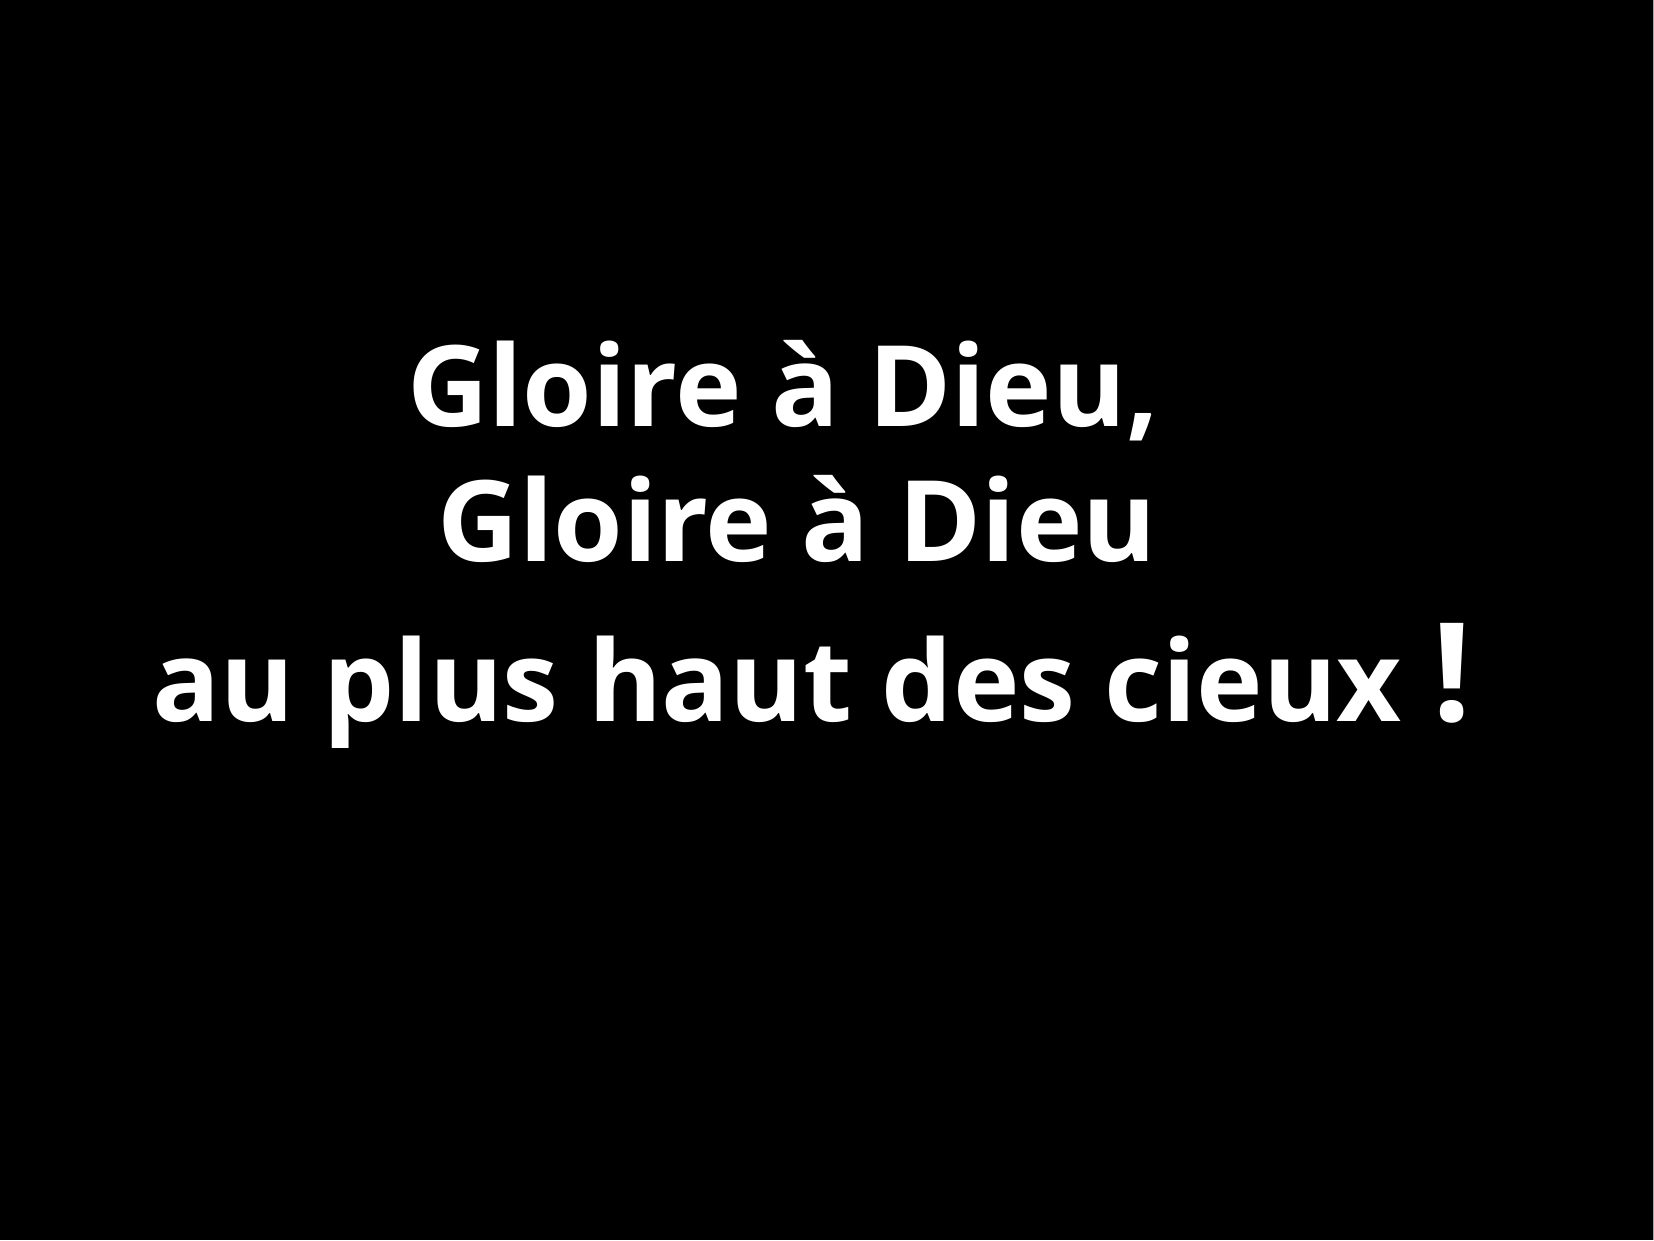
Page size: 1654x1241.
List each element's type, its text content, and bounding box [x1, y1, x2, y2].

text_box Gloire à Dieu, Gloire à Dieu au plus haut des cieux ! [88, 88, 1507, 975]
